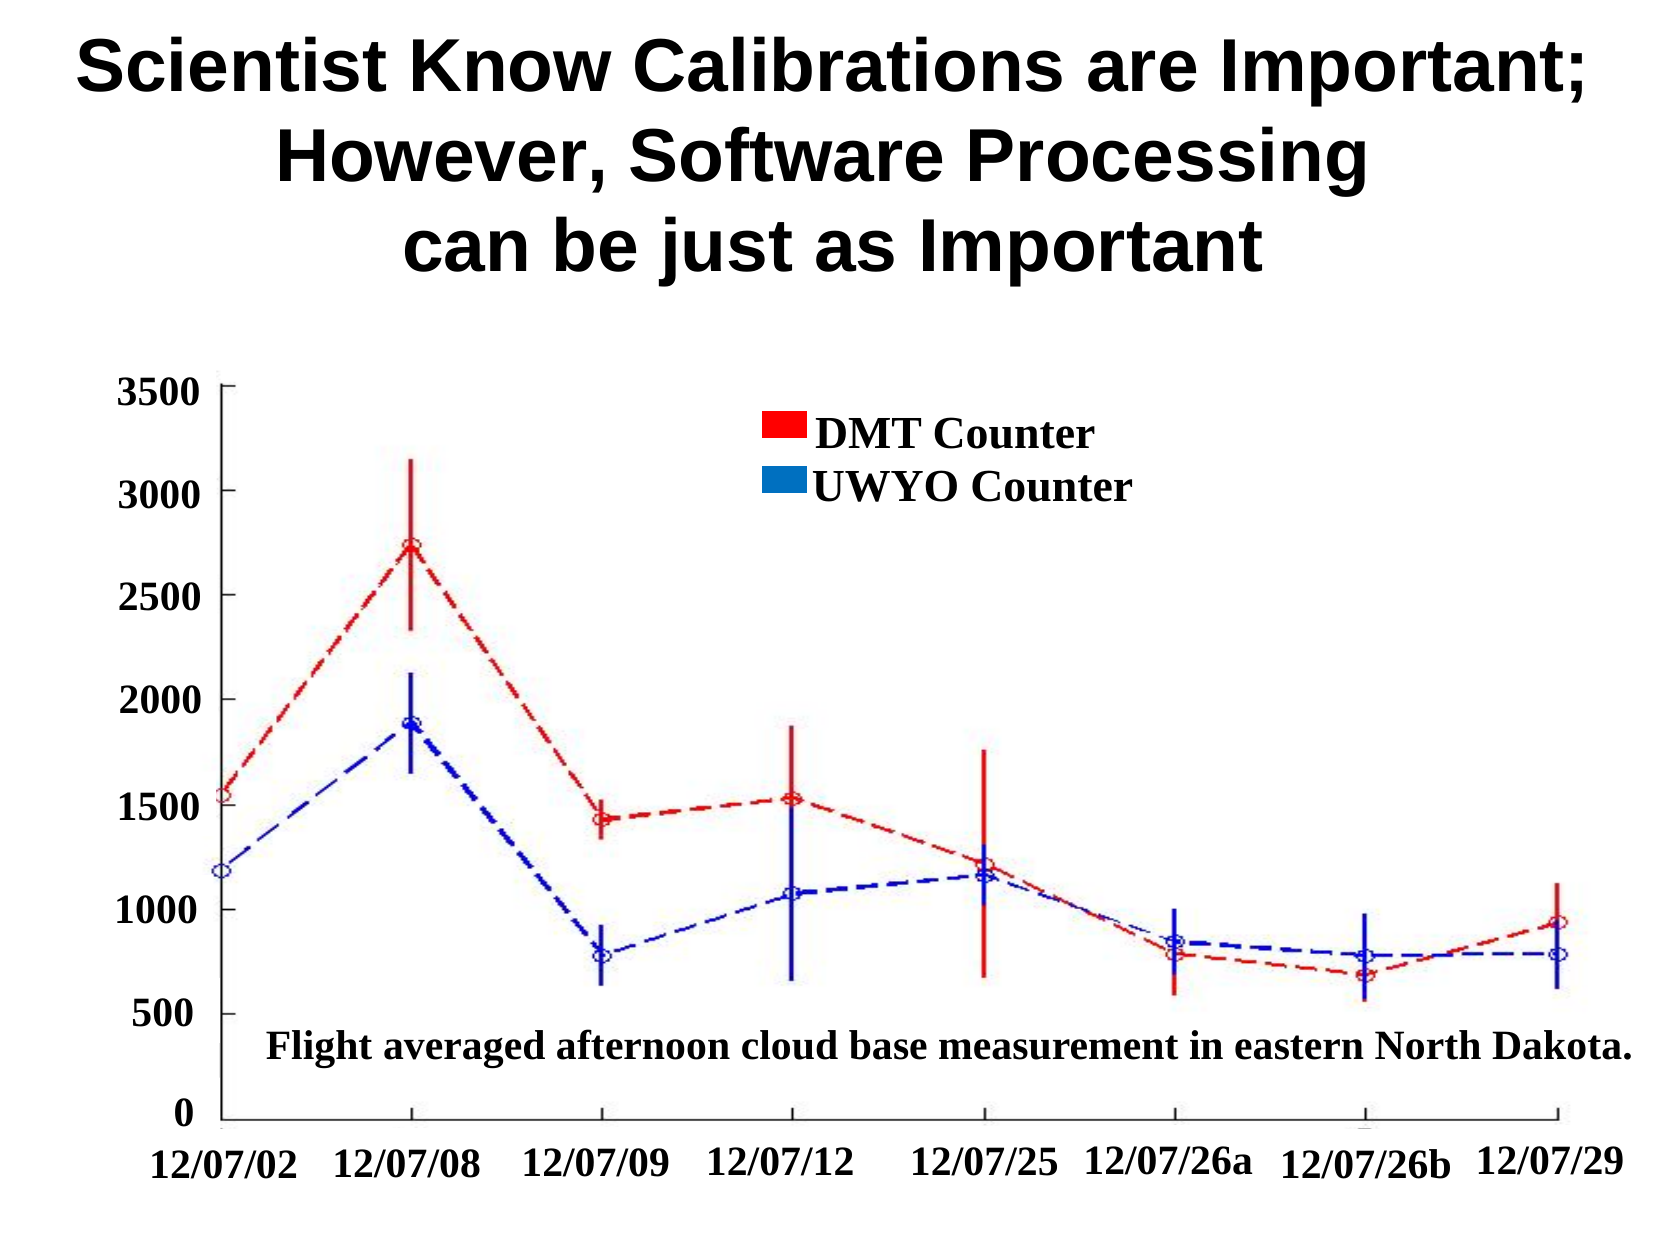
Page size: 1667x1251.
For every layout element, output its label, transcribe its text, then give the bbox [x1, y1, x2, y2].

text_box 12/07/26b [1264, 1128, 1467, 1245]
text_box [763, 467, 797, 492]
text_box 12/07/02 [134, 1128, 315, 1195]
text_box Flight averaged afternoon cloud base measurement in eastern North Dakota. [251, 1010, 1667, 1076]
text_box 1000 [99, 874, 214, 940]
text_box 12/07/29 [1460, 1124, 1656, 1191]
text_box DMT Counter [800, 395, 1201, 466]
text_box DMT Counter [855, 423, 866, 448]
text_box 2500 [102, 561, 218, 627]
text_box DMT Counter [868, 424, 879, 448]
title Scientist Know Calibrations are Important; However, Software Processing can be just as Important [0, 2, 1667, 301]
text_box 12/07/08 [317, 1128, 504, 1194]
text_box 12/07/09 [506, 1127, 698, 1193]
text_box UWYO Counter [797, 448, 1149, 519]
text_box 500 [116, 977, 220, 1043]
text_box [763, 412, 806, 437]
text_box 3000 [102, 459, 217, 525]
text_box 12/07/25 [895, 1125, 1078, 1192]
text_box 2000 [103, 664, 218, 730]
text_box 3500 [101, 356, 217, 422]
text_box DMT Counter [827, 420, 838, 446]
picture [0, 318, 1667, 1219]
text_box 12/07/12 [691, 1126, 893, 1192]
text_box 12/07/26a [1068, 1124, 1282, 1191]
text_box 1500 [101, 771, 217, 837]
text_box 0 [116, 1077, 220, 1143]
